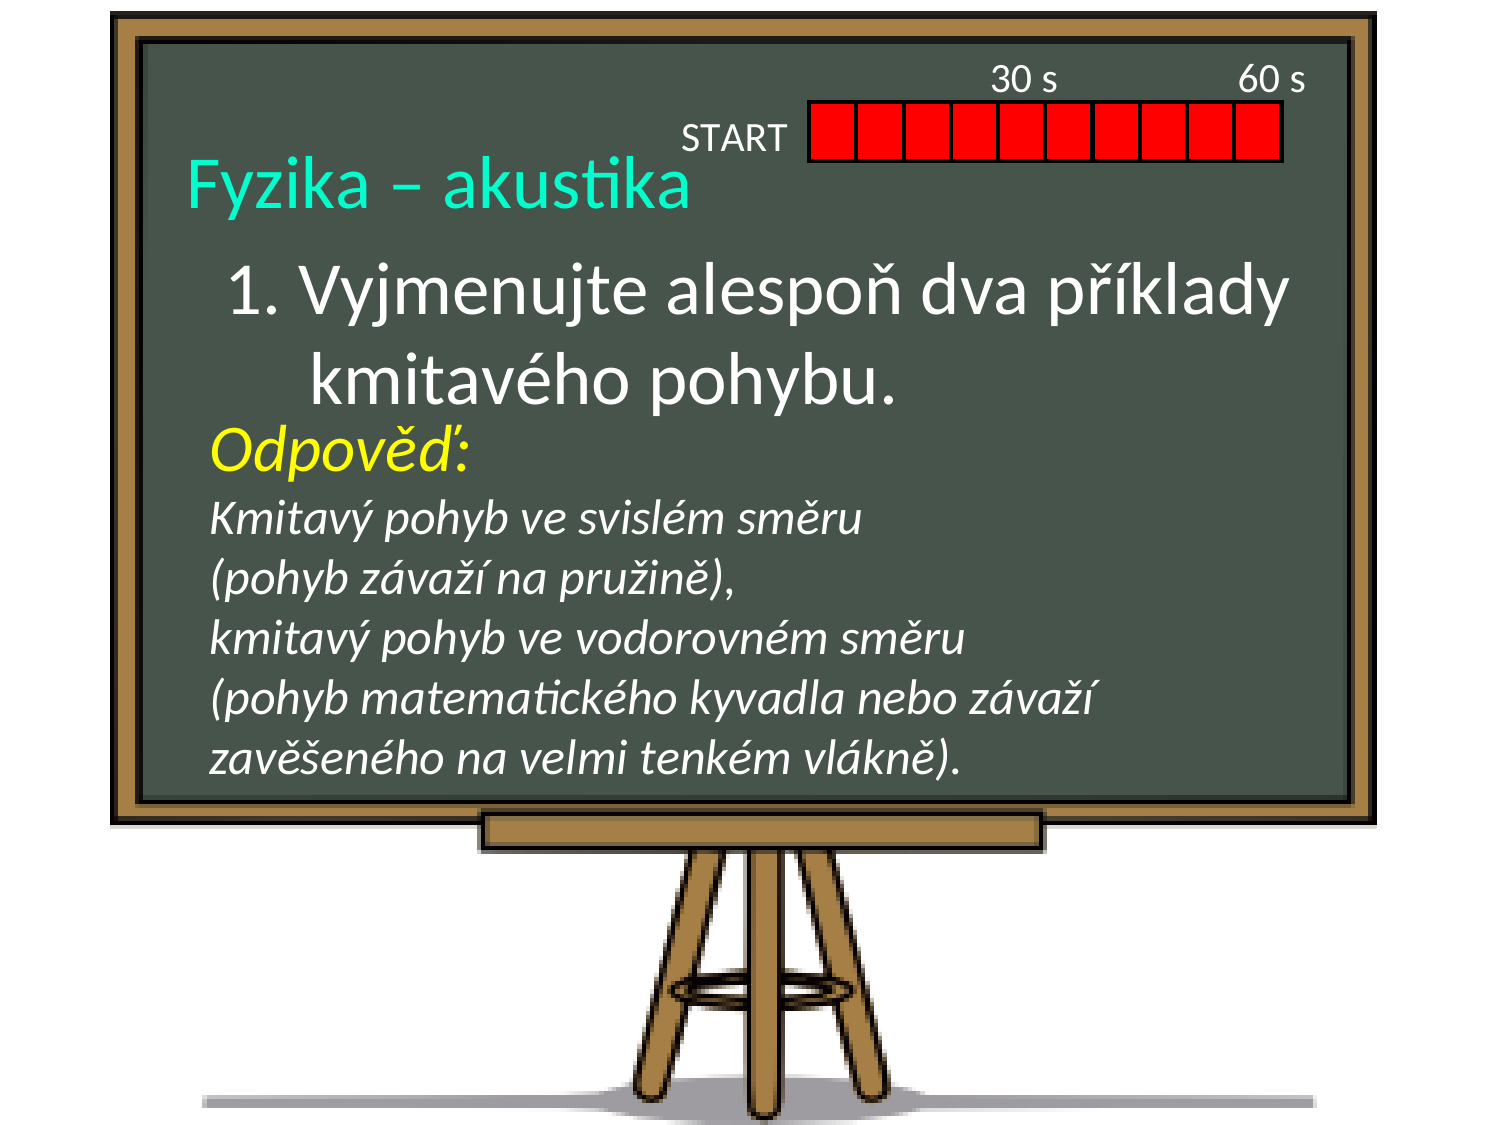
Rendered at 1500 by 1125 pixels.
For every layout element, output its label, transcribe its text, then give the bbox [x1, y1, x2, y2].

text_box START [666, 101, 803, 168]
text_box 1. Vyjmenujte alespoň dva příklady kmitavého pohybu. [209, 231, 1307, 428]
text_box [809, 101, 1282, 161]
text_box Odpověď: Kmitavý pohyb ve svislém směru (pohyb závaží na pružině), kmitavý pohyb ve vodorovném směru (pohyb matematického kyvadla nebo závaží zavěšeného na velmi tenkém vlákně). [194, 397, 1247, 853]
picture [110, 11, 1377, 1125]
text_box 30 s [975, 42, 1073, 109]
text_box Fyzika – akustika [171, 125, 709, 231]
text_box 60 s [1222, 42, 1321, 109]
